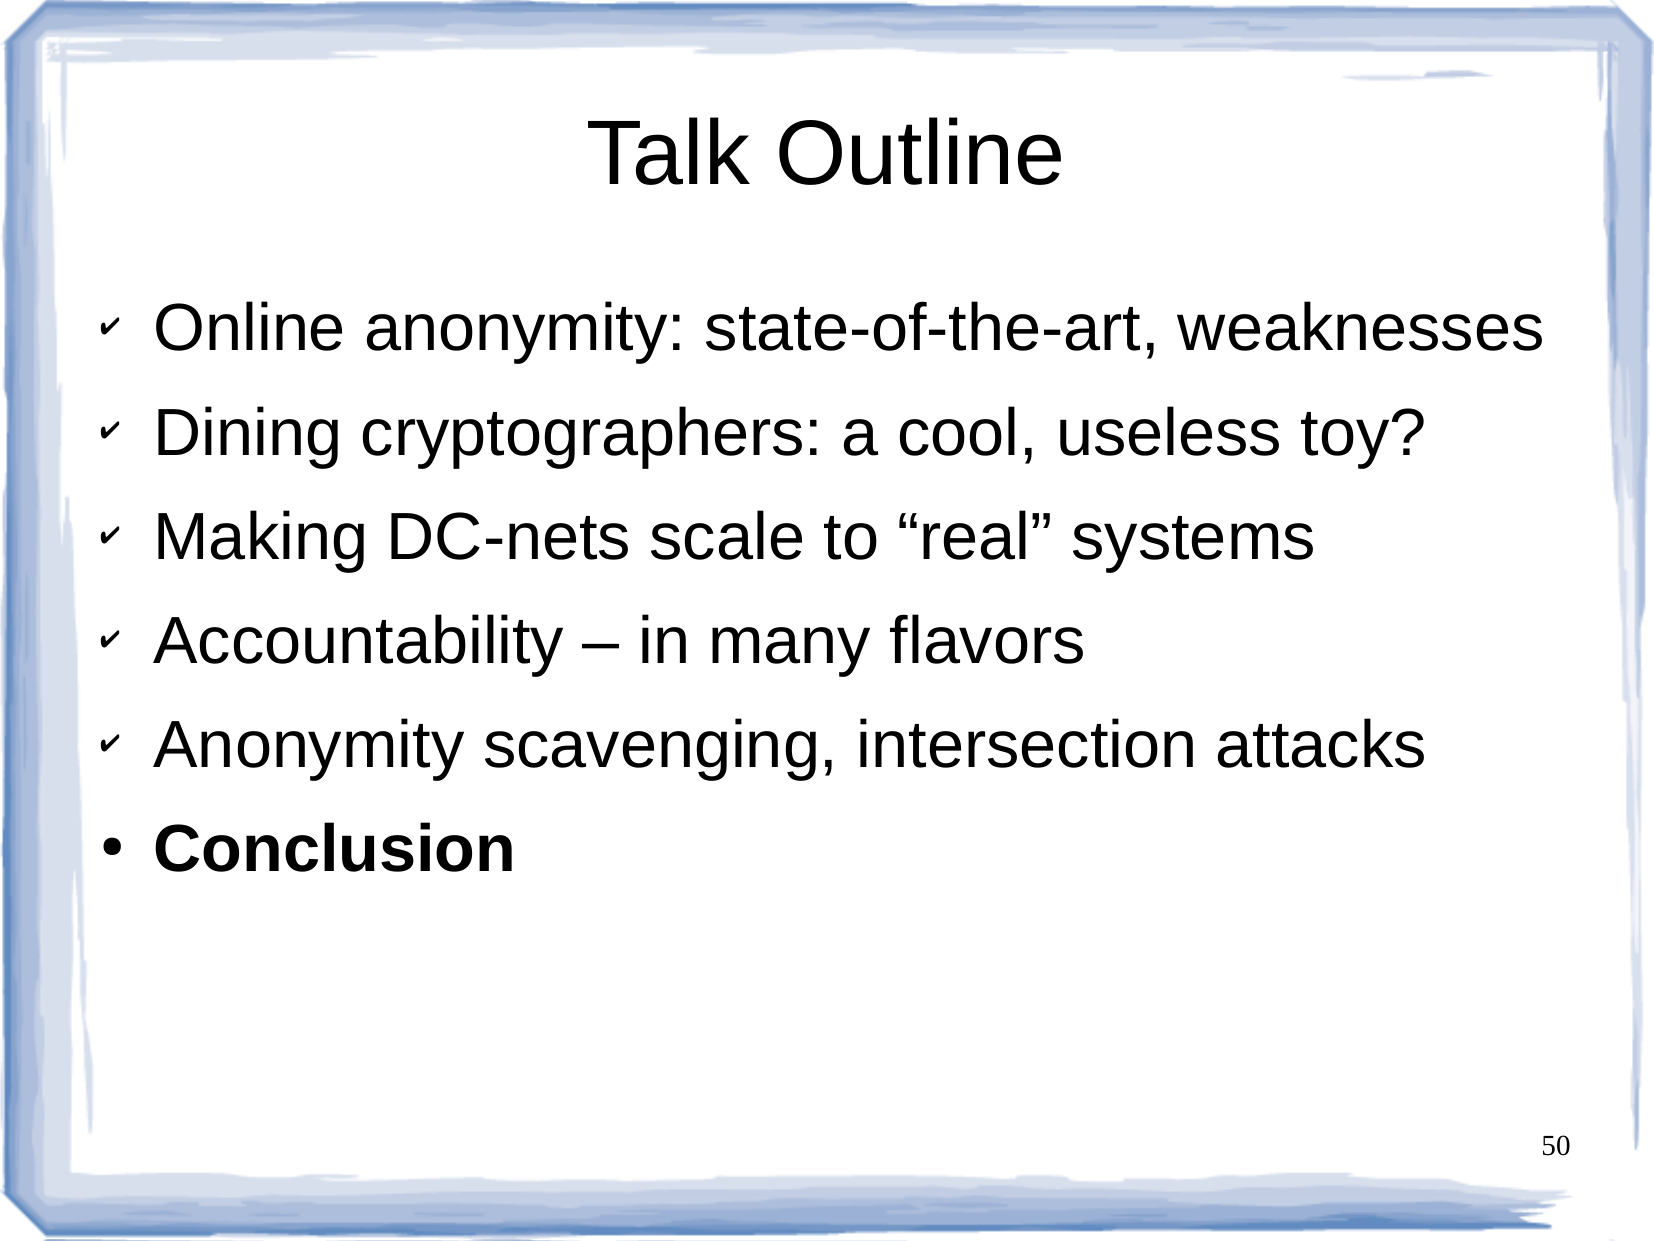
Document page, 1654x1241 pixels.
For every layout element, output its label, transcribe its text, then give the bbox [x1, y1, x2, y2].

picture [0, 0, 1654, 1241]
list Online anonymity: state-of-the-art, weaknesses Dining cryptographers: a cool, useless toy? Making DC-nets scale to “real” systems Accountability – in many flavors Anonymity scavenging, intersection attacks Conclusion [82, 290, 1571, 885]
title Talk Outline [82, 49, 1571, 257]
